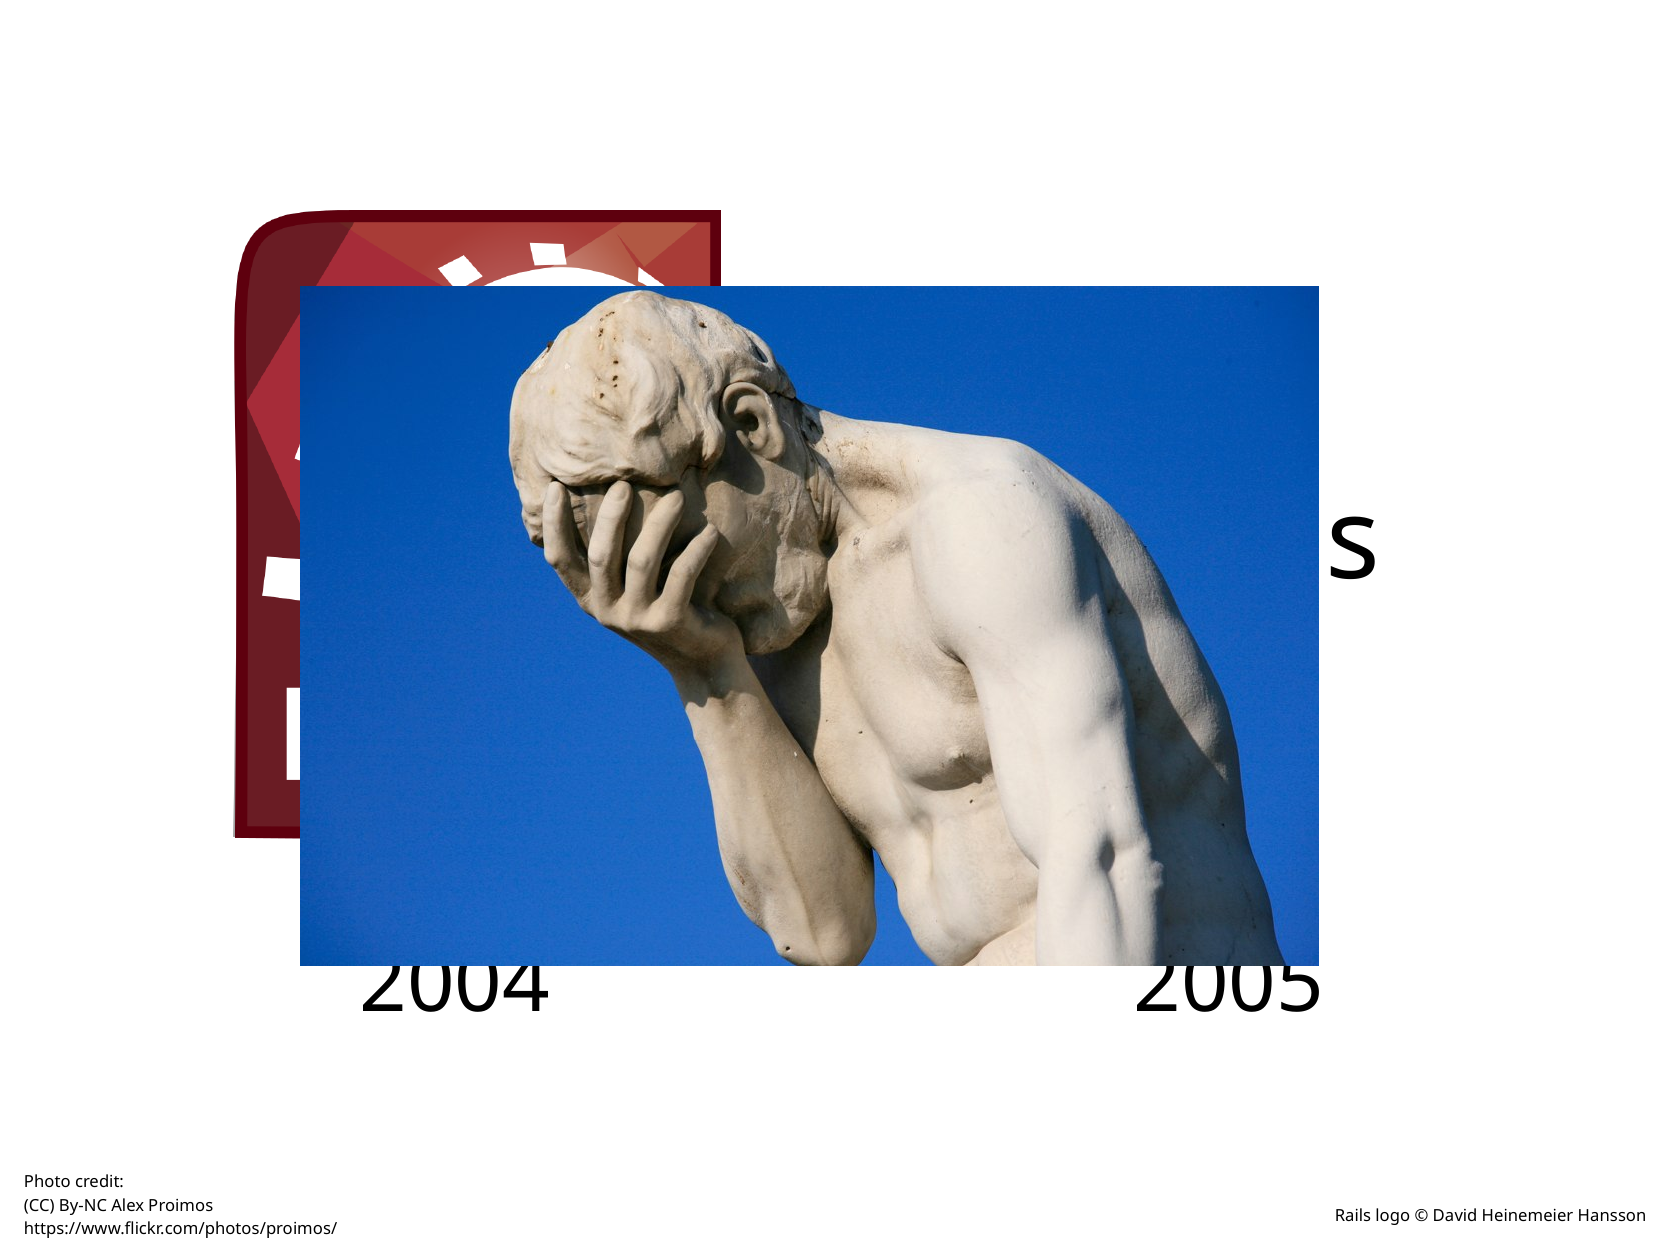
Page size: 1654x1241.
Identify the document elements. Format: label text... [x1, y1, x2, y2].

text_box leihs [1319, 450, 1403, 657]
text_box Photo credit: (CC) By-NC Alex Proimos https://www.flickr.com/photos/proimos/ [9, 1162, 344, 1236]
text_box 2004 [345, 966, 558, 1027]
text_box 2005 [1118, 915, 1332, 1027]
text_box Rails logo © David Heinemeier Hansson [1320, 1195, 1648, 1231]
picture [233, 210, 1319, 966]
